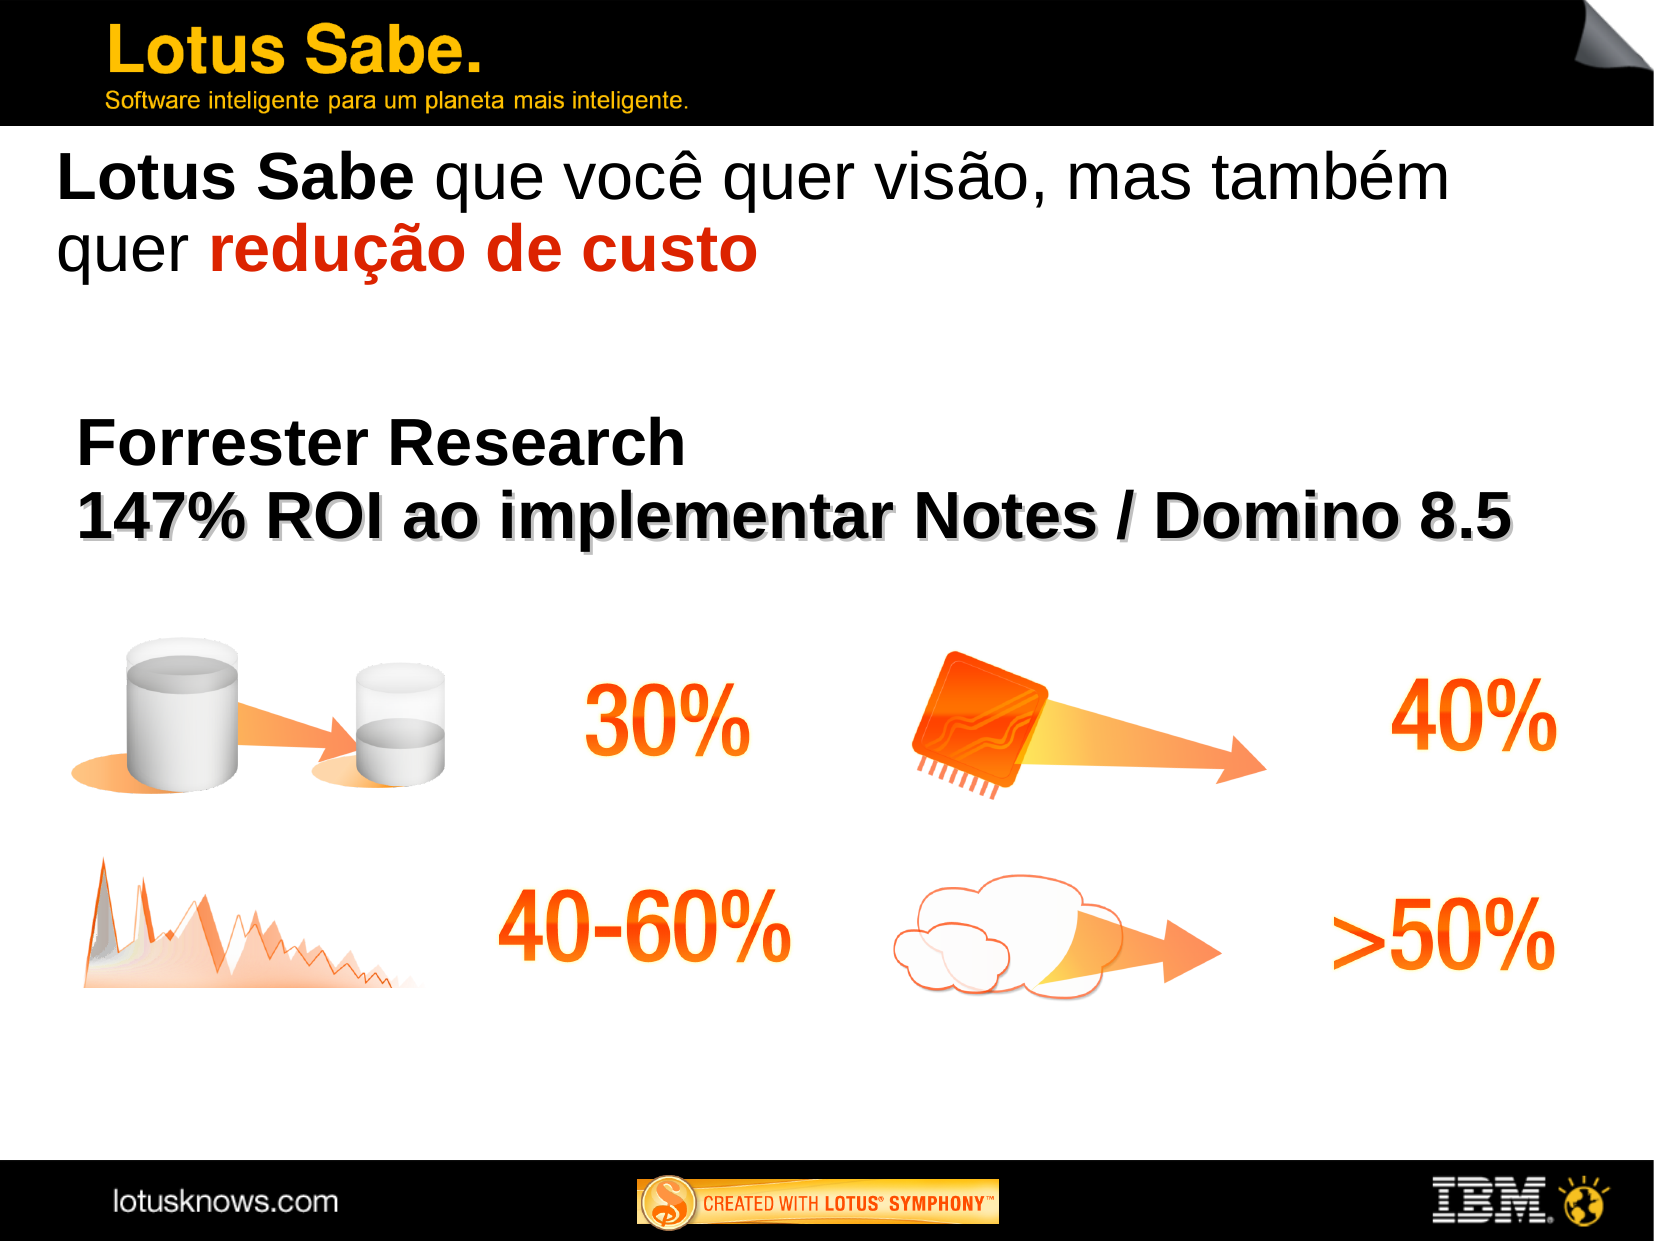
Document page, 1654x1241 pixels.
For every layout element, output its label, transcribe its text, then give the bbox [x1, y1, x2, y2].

picture [1388, 674, 1560, 755]
picture [71, 637, 445, 794]
picture [1330, 893, 1558, 974]
picture [82, 856, 426, 988]
picture [0, 1160, 1654, 1241]
picture [879, 838, 1263, 1093]
title Forrester Research 147% ROI ao implementar Notes / Domino 8.5 [76, 324, 1565, 635]
picture [582, 679, 753, 760]
title Lotus Sabe que você quer visão, mas também quer redução de custo [56, 140, 1595, 287]
picture [0, 0, 1654, 126]
picture [495, 885, 794, 966]
picture [910, 649, 1268, 806]
